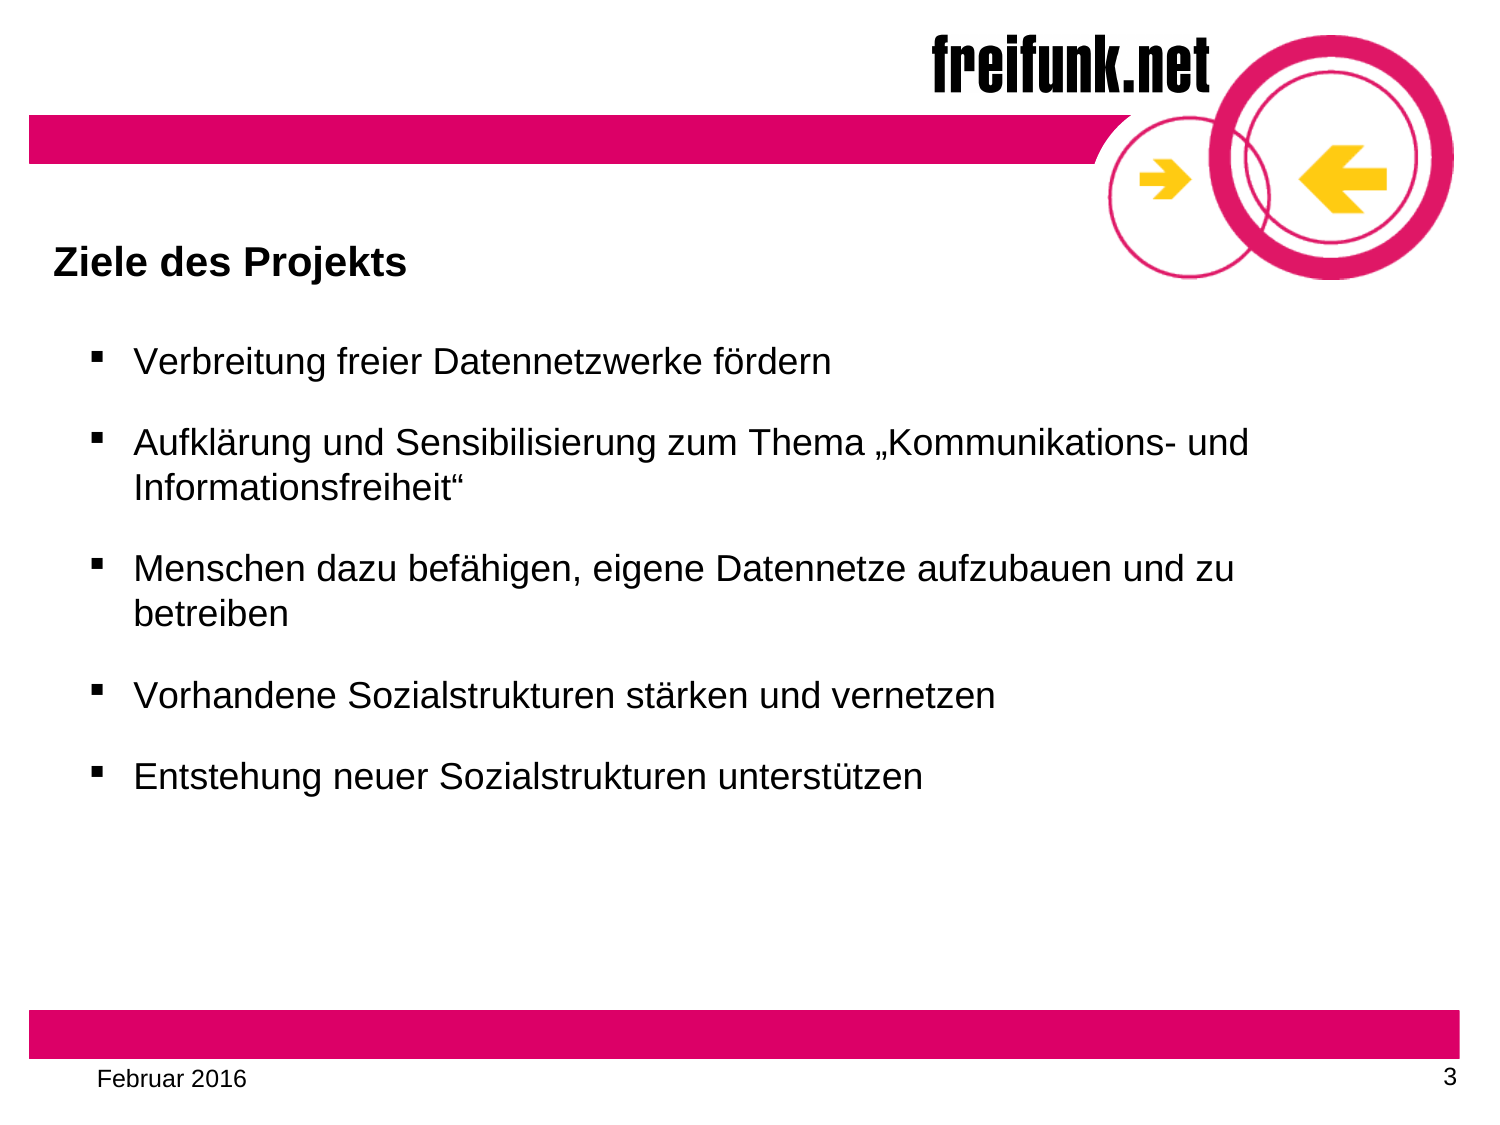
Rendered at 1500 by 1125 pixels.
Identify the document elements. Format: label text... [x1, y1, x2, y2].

text_box Ziele des Projekts [53, 235, 1046, 396]
picture [932, 34, 1454, 280]
text_box Verbreitung freier Datennetzwerke fördern Aufklärung und Sensibilisierung zum Thema „Kommunikations- und Informationsfreiheit“ Menschen dazu befähigen, eigene Datennetze aufzubauen und zu betreiben Vorhandene Sozialstrukturen stärken und vernetzen Entstehung neuer Sozialstrukturen unterstützen [59, 337, 1288, 976]
